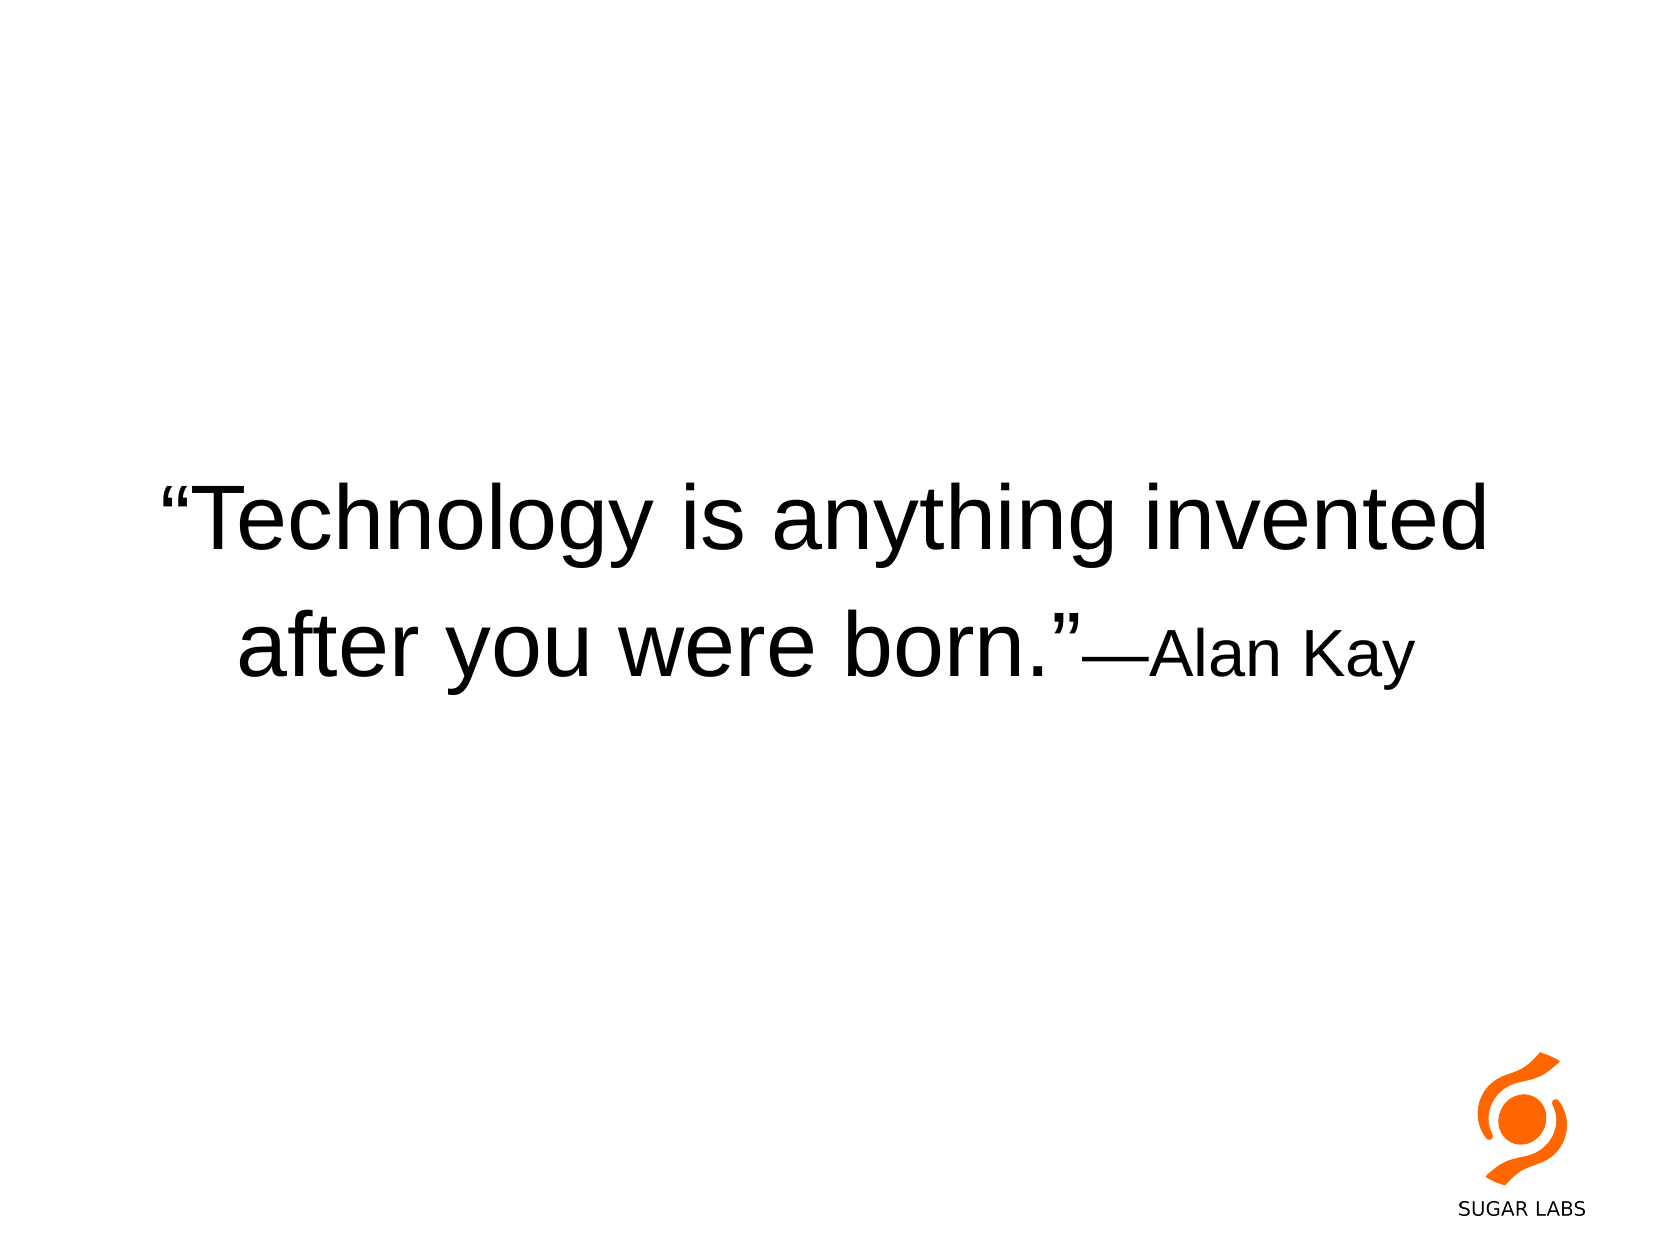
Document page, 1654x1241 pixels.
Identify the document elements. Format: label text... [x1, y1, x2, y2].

picture [1459, 1052, 1585, 1216]
subtitle “Technology is anything invented after you were born.”—Alan Kay [82, 167, 1571, 971]
